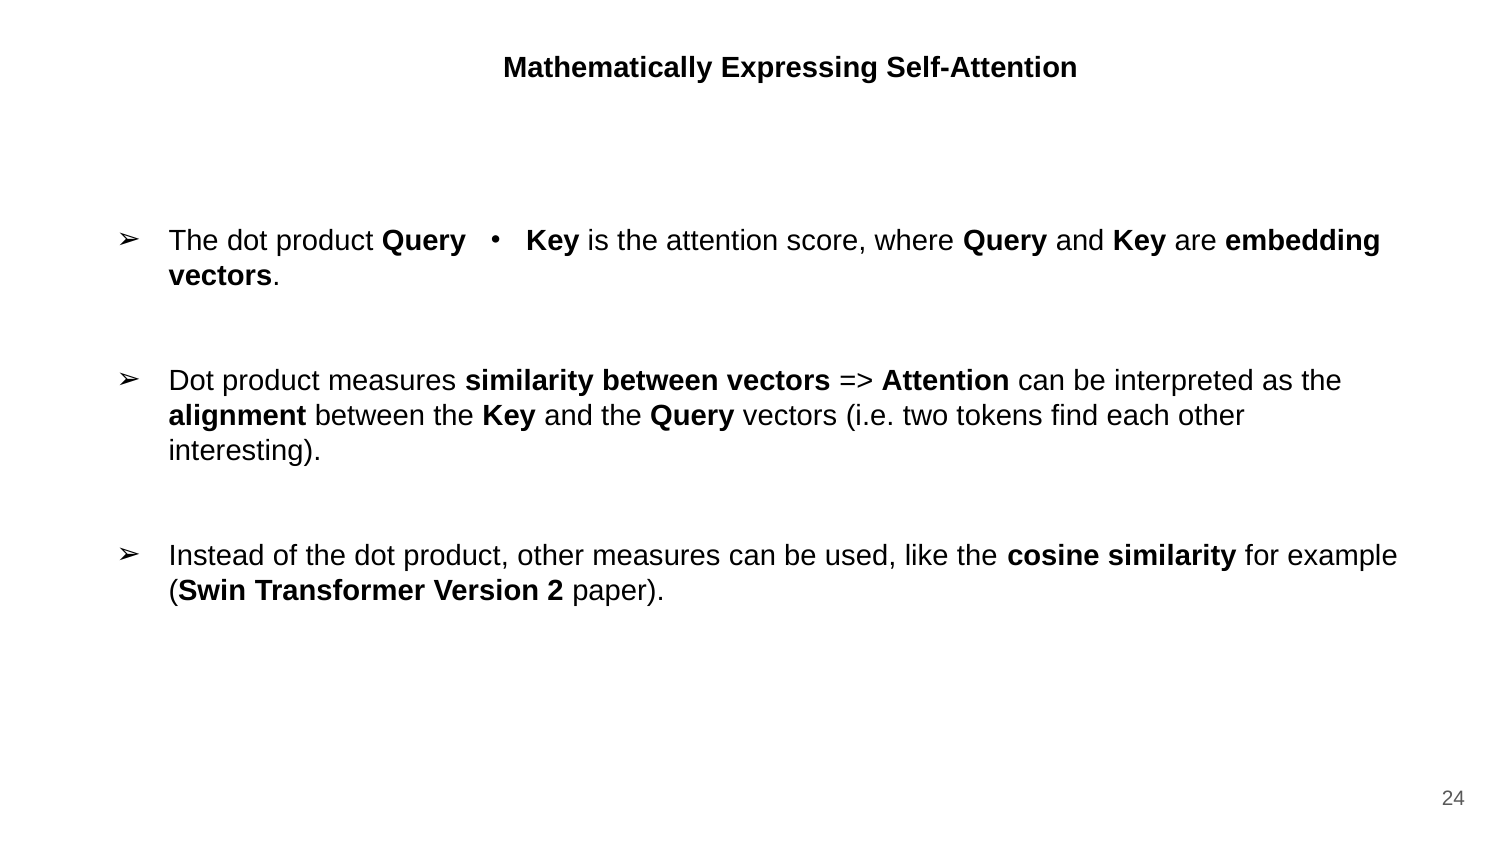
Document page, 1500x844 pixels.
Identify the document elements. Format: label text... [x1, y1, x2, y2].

slide_number <number> [1389, 764, 1480, 830]
text_box The dot product Query ・ Key is the attention score, where Query and Key are embedding vectors. Dot product measures similarity between vectors => Attention can be interpreted as the alignment between the Key and the Query vectors (i.e. two tokens find each other interesting). Instead of the dot product, other measures can be used, like the cosine similarity for example (Swin Transformer Version 2 paper). [78, 206, 1417, 469]
text_box Mathematically Expressing Self-Attention [488, 33, 1100, 103]
